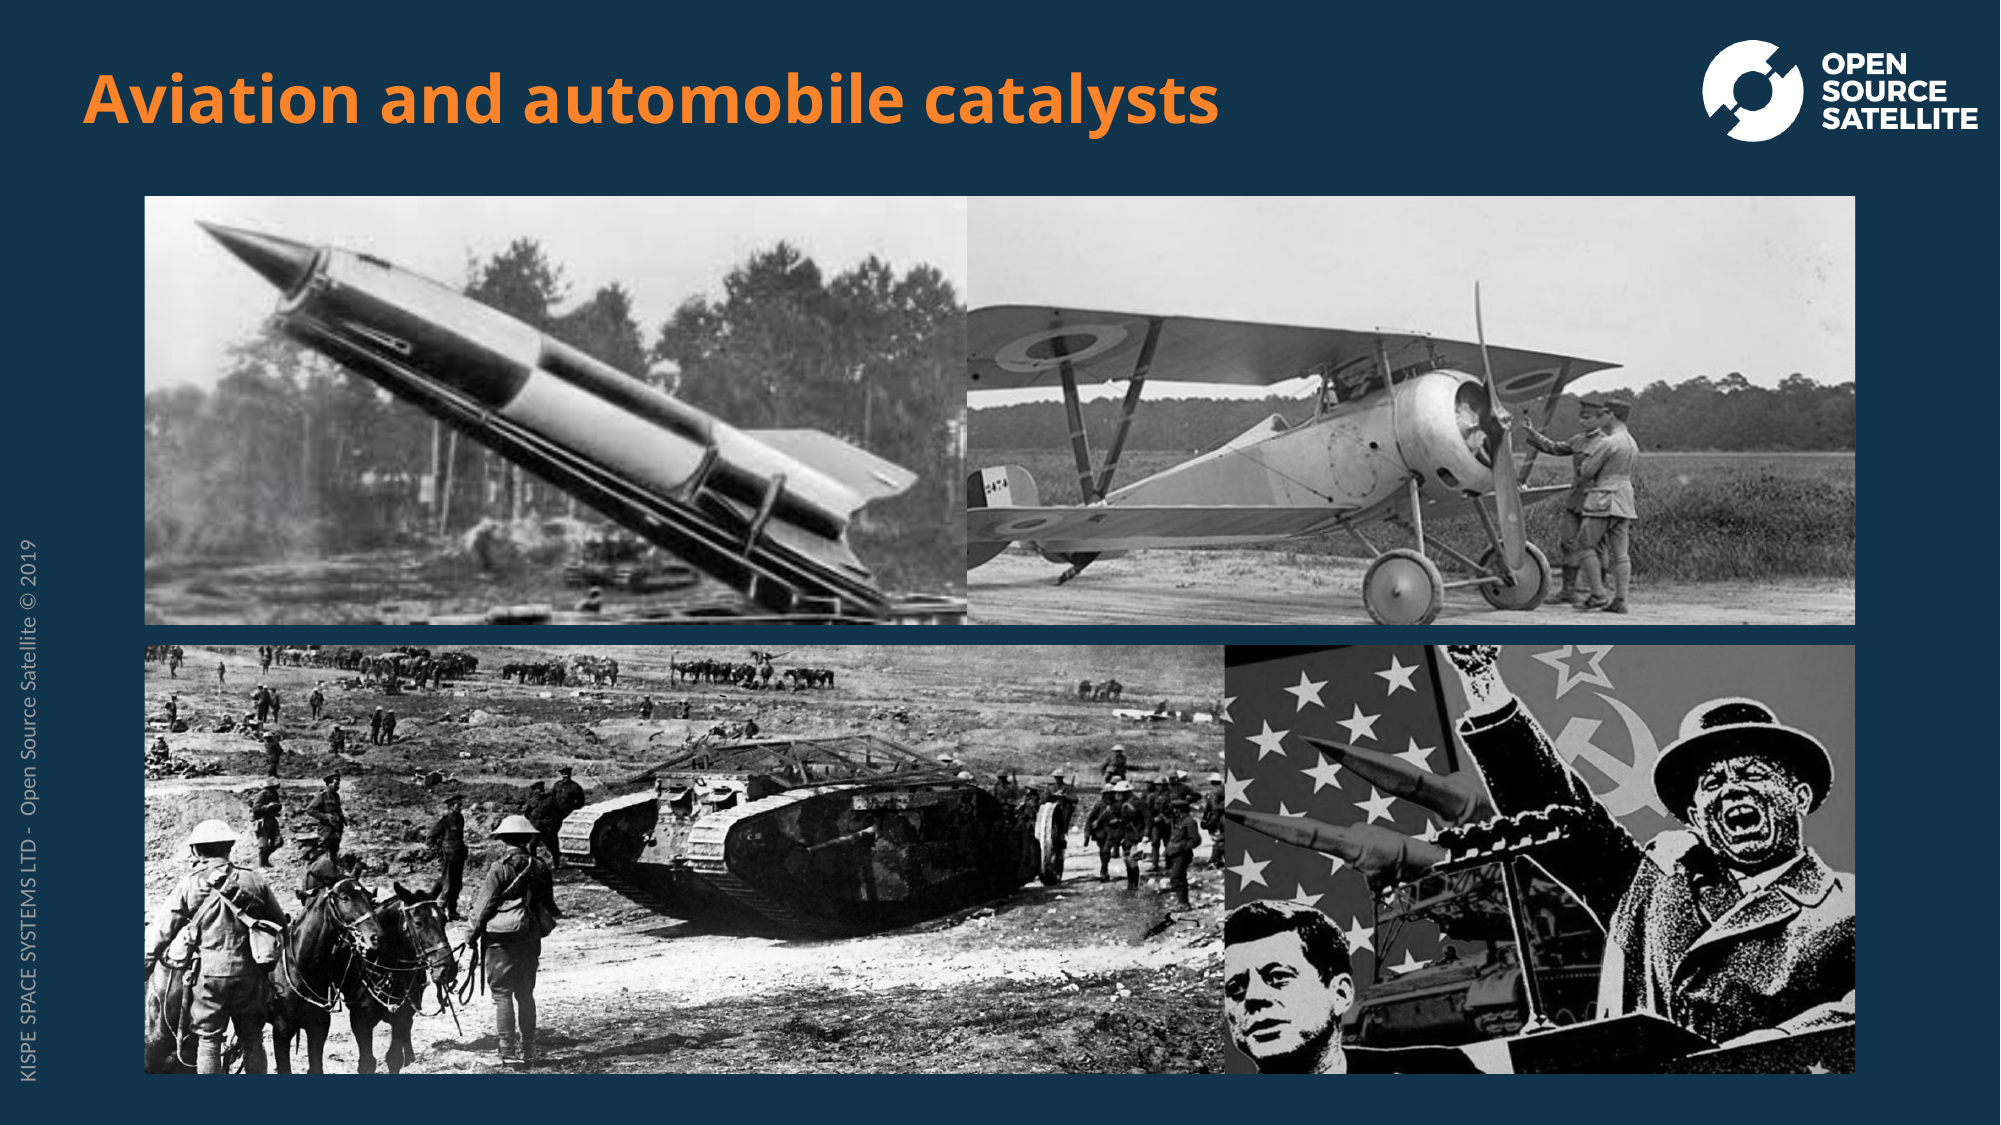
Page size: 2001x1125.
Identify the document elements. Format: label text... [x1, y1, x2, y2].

text_box Aviation and automobile catalysts [0, 1, 2000, 204]
picture [144, 645, 1856, 1074]
picture [144, 204, 1856, 625]
